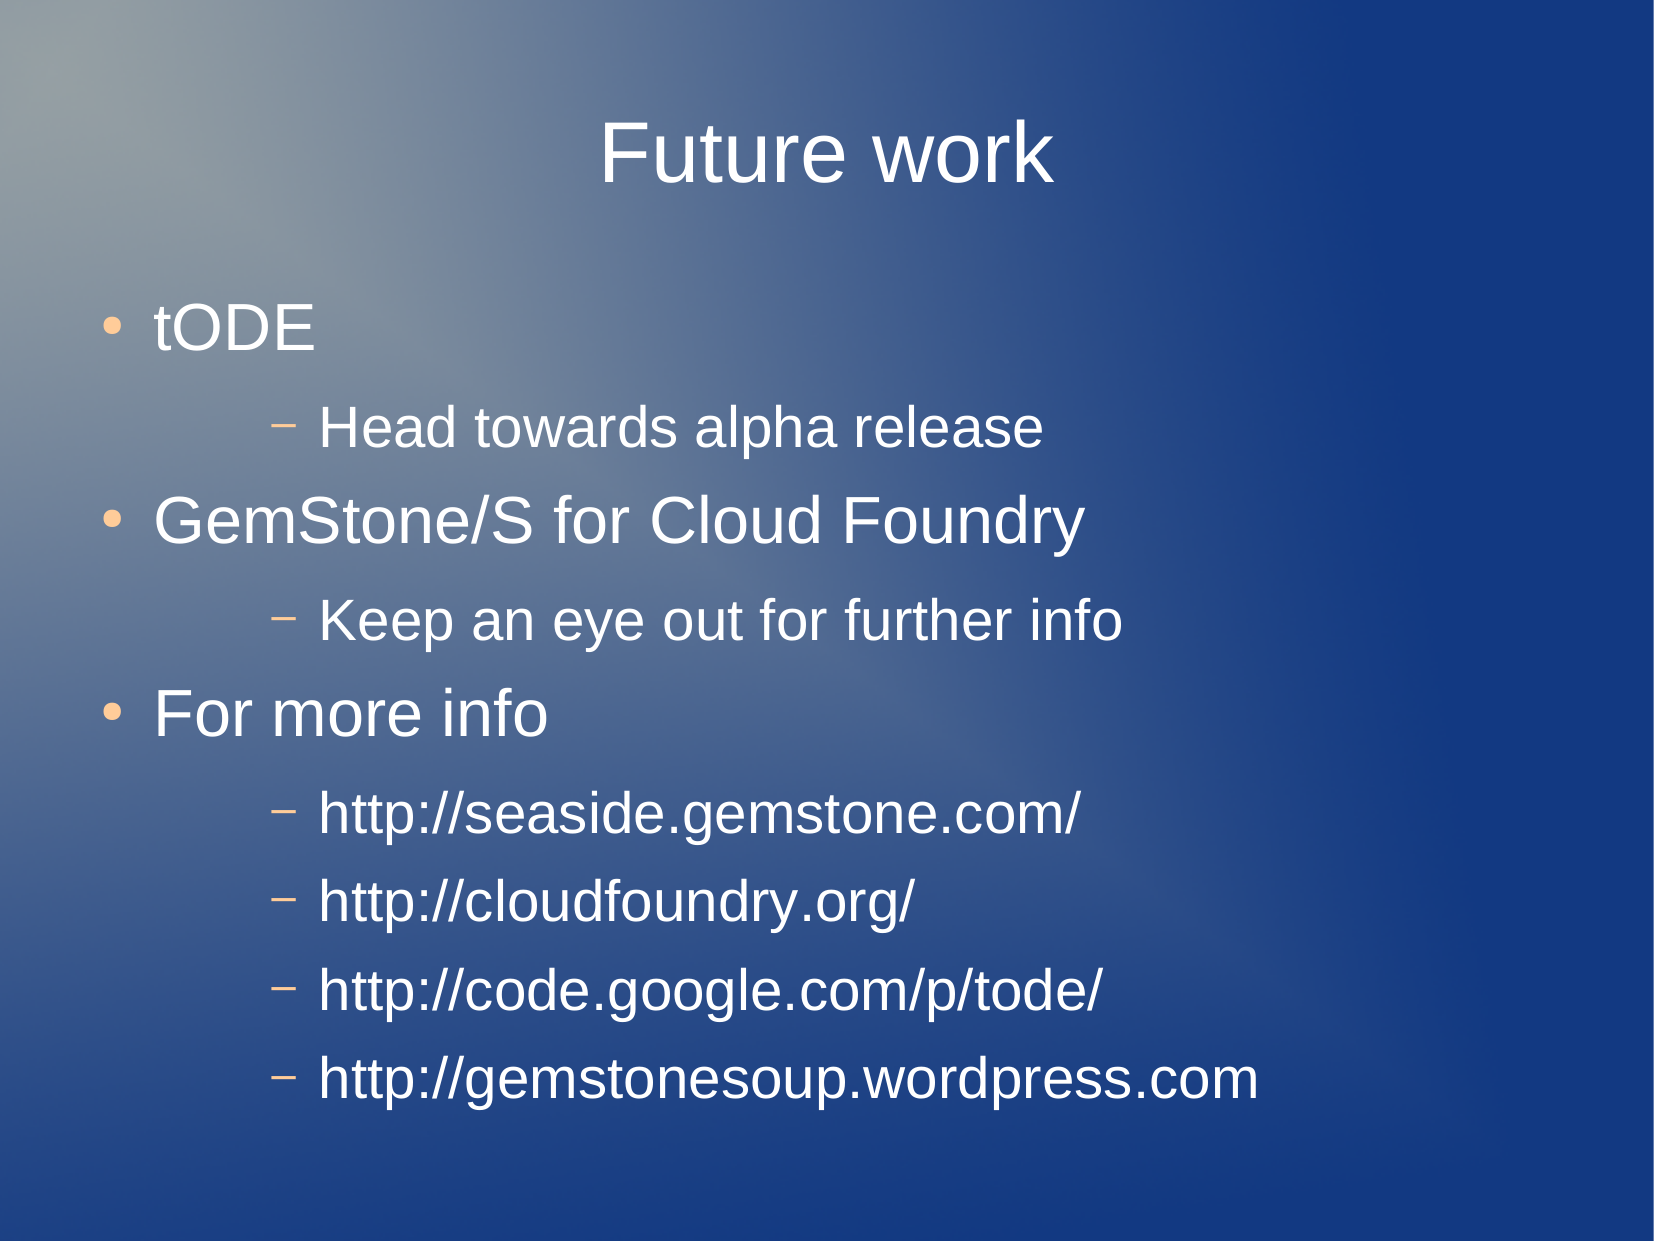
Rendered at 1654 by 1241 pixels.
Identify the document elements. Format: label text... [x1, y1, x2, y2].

title Future work [82, 49, 1571, 257]
list tODE Head towards alpha release GemStone/S for Cloud Foundry Keep an eye out for further info For more info http://seaside.gemstone.com/ http://cloudfoundry.org/ http://code.google.com/p/tode/ http://gemstonesoup.wordpress.com [82, 290, 1571, 1111]
picture [0, 0, 1654, 1241]
